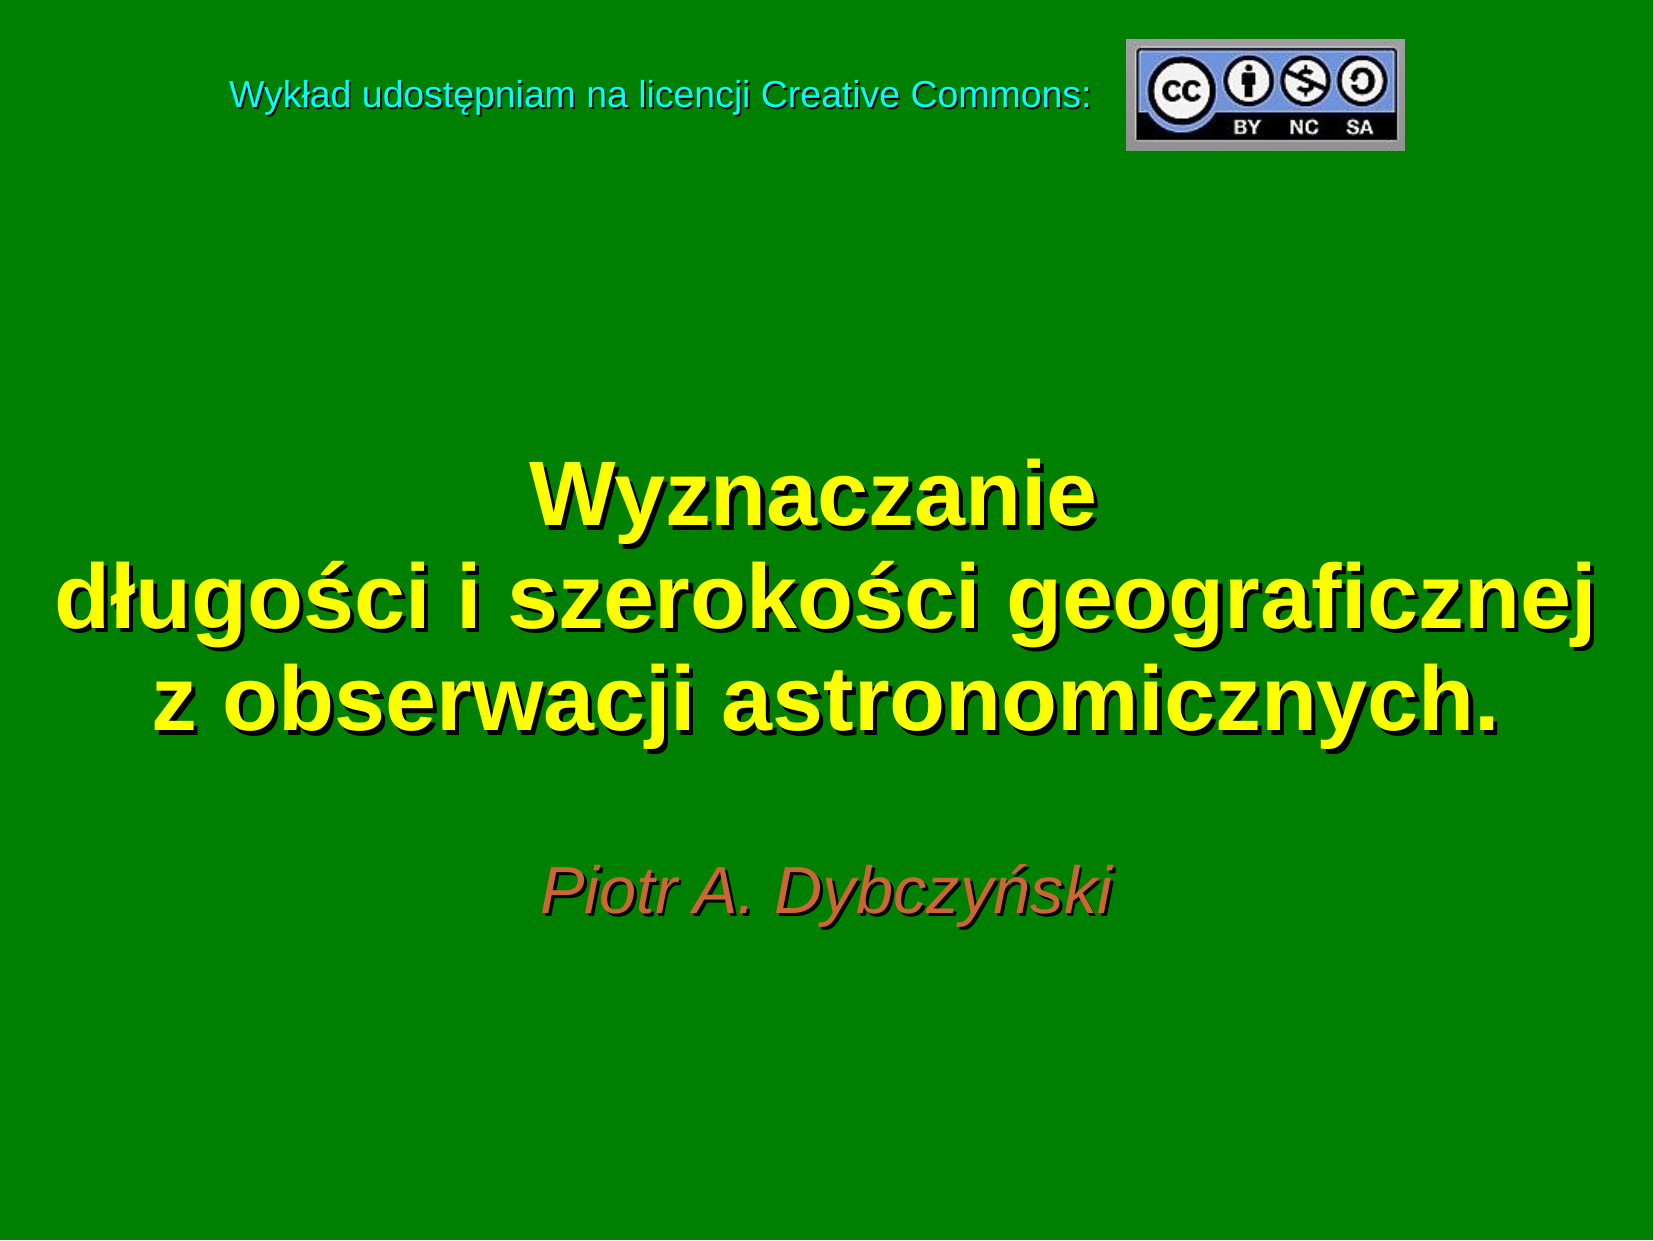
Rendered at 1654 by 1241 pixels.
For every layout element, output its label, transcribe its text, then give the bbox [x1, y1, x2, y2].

picture [1126, 39, 1405, 151]
title Wyznaczanie długości i szerokości geograficznej z obserwacji astronomicznych. Piotr A. Dybczyński [0, 442, 1654, 928]
text_box Wykład udostępniam na licencji Creative Commons: [229, 48, 1126, 142]
